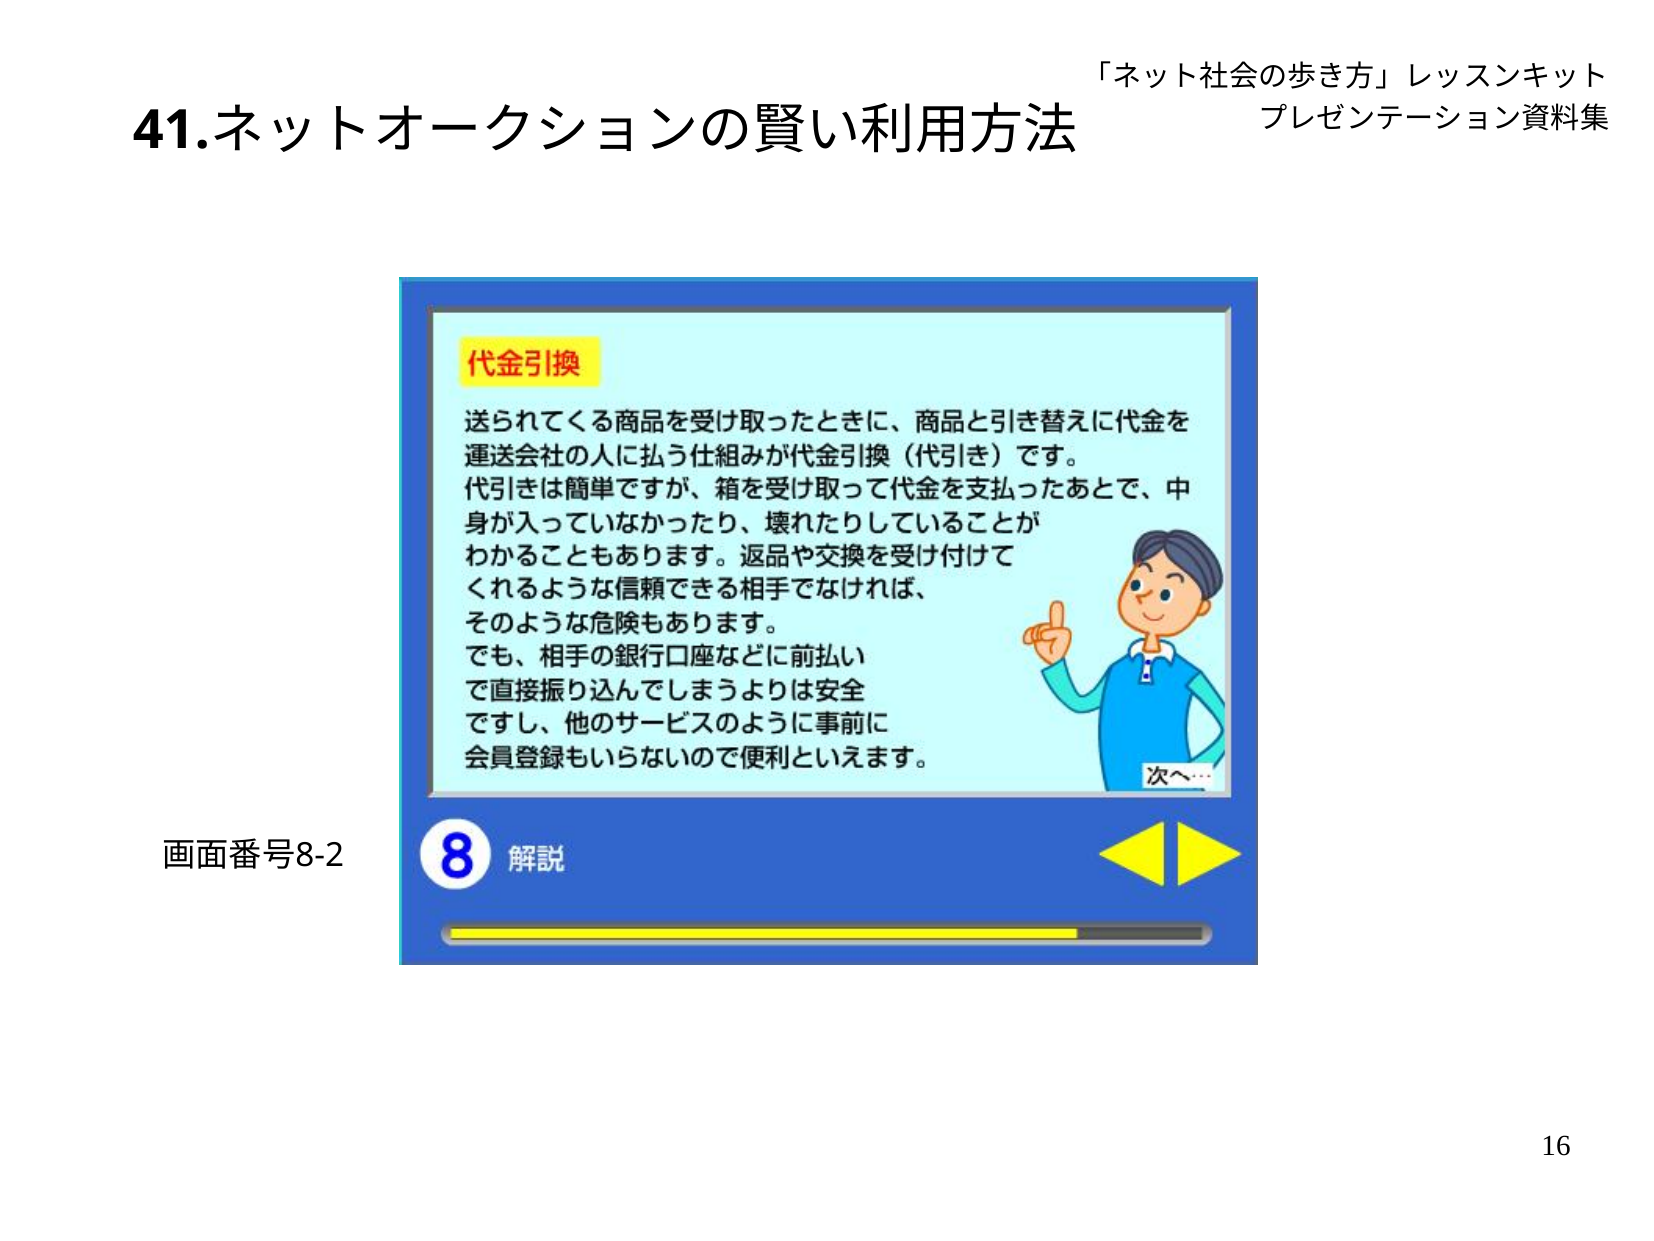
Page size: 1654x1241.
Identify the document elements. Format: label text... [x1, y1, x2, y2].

text_box 「ネット社会の歩き方」レッスンキット プレゼンテーション資料集 [1062, 44, 1625, 145]
picture [399, 277, 1258, 965]
text_box 画面番号8-2 [147, 826, 384, 882]
text_box 41.ネットオークションの賢い利用方法 [118, 88, 1241, 169]
